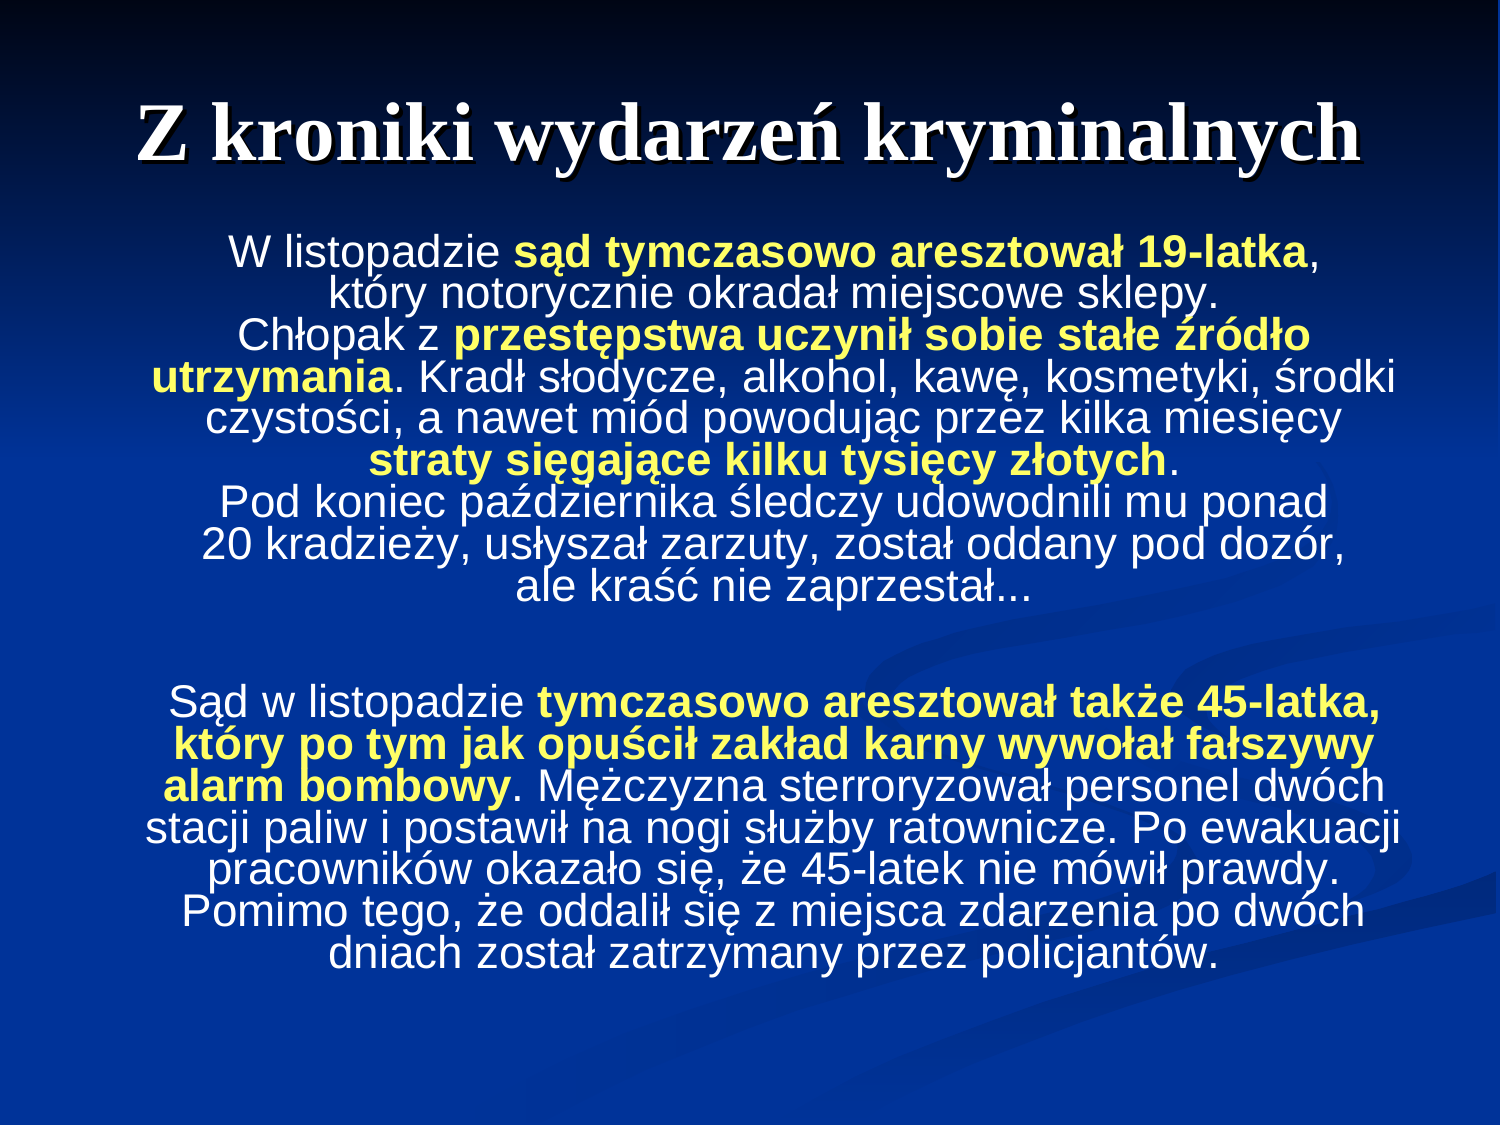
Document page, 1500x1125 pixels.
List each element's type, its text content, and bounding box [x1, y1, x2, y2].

title Z kroniki wydarzeń kryminalnych [75, 21, 1423, 226]
list W listopadzie sąd tymczasowo aresztował 19-latka, który notorycznie okradał miejscowe sklepy. Chłopak z przestępstwa uczynił sobie stałe źródło utrzymania. Kradł słodycze, alkohol, kawę, kosmetyki, środki czystości, a nawet miód powodując przez kilka miesięcy straty sięgające kilku tysięcy złotych. Pod koniec października śledczy udowodnili mu ponad 20 kradzieży, usłyszał zarzuty, został oddany pod dozór, ale kraść nie zaprzestał... Sąd w listopadzie tymczasowo aresztował także 45-latka, który po tym jak opuścił zakład karny wywołał fałszywy alarm bombowy. Mężczyzna sterroryzował personel dwóch stacji paliw i postawił na nogi służby ratownicze. Po ewakuacji pracowników okazało się, że 45-latek nie mówił prawdy. Pomimo tego, że oddalił się z miejsca zdarzenia po dwóch dniach został zatrzymany przez policjantów. [75, 226, 1423, 969]
